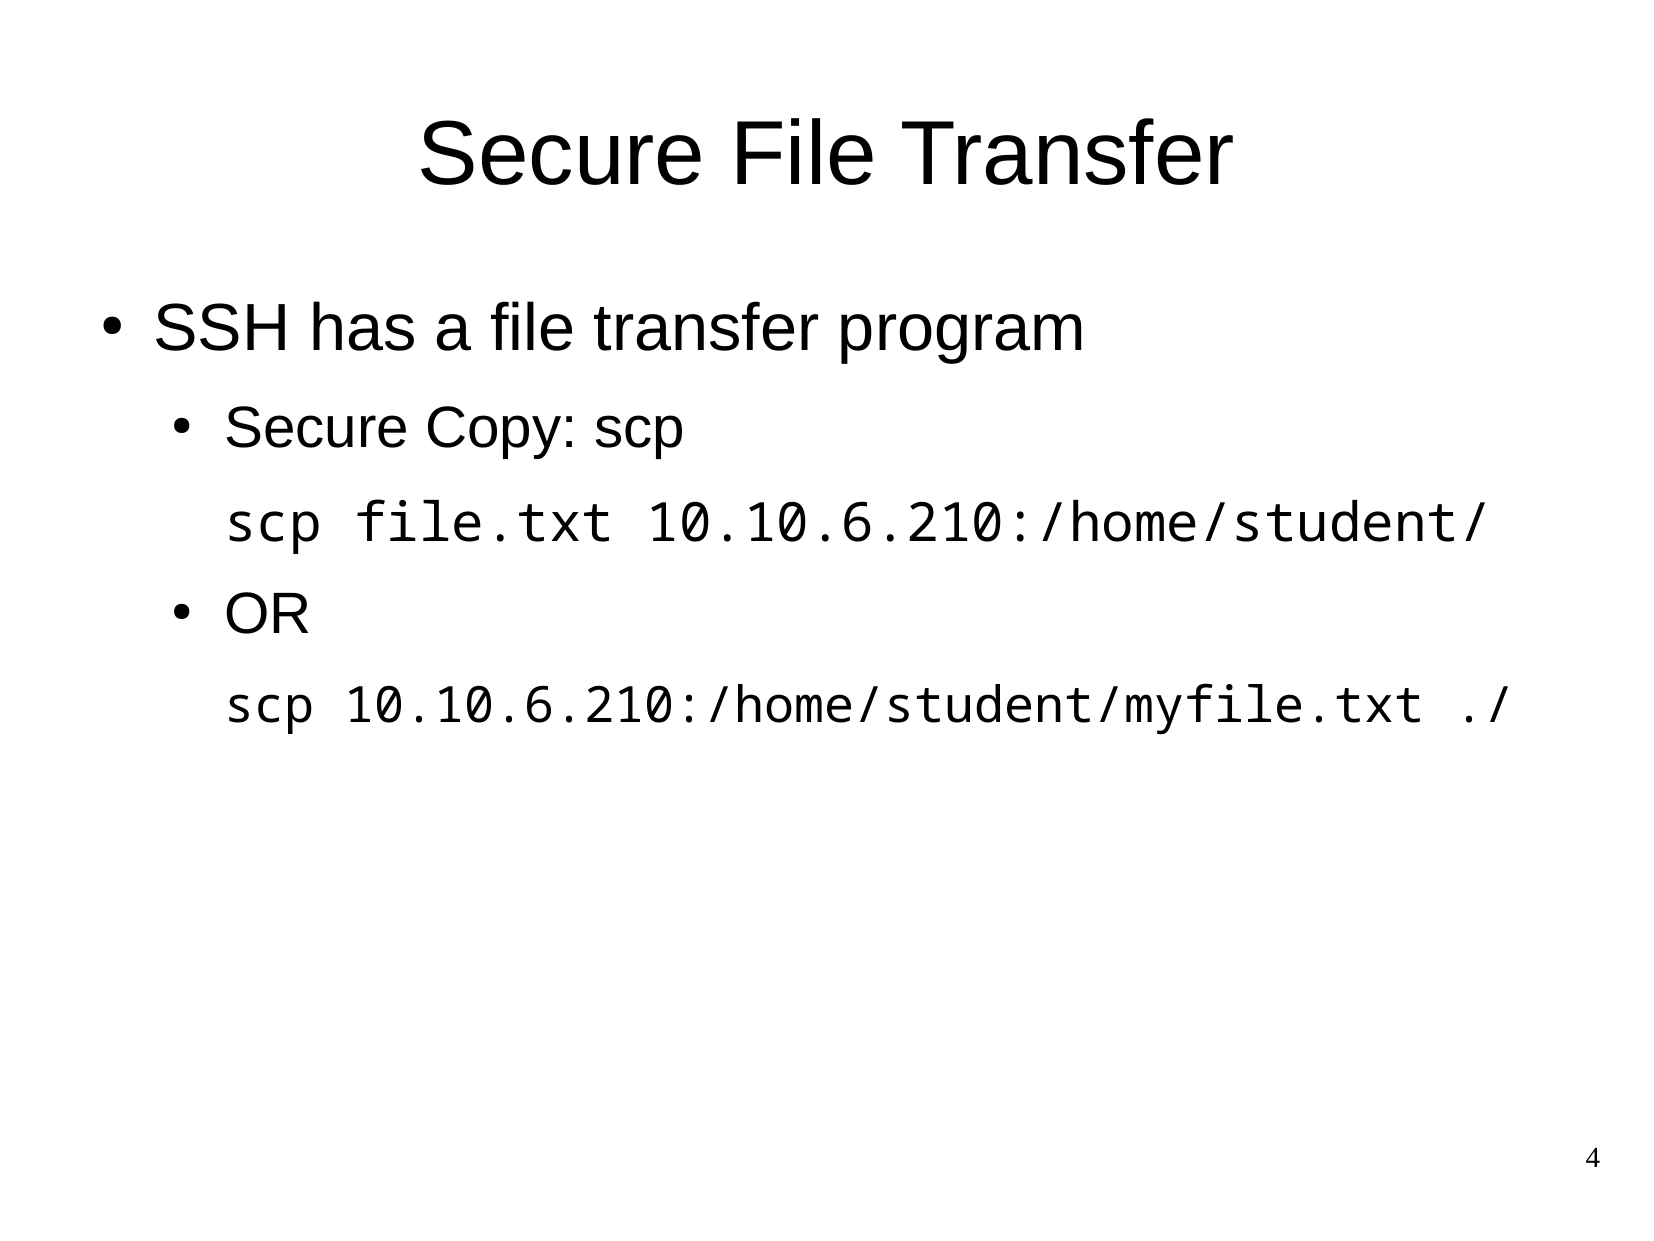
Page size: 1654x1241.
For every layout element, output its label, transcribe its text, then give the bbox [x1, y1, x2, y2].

list SSH has a file transfer program Secure Copy: scp scp file.txt 10.10.6.210:/home/student/ OR scp 10.10.6.210:/home/student/myfile.txt ./ [82, 290, 1571, 1010]
title Secure File Transfer [82, 49, 1571, 257]
